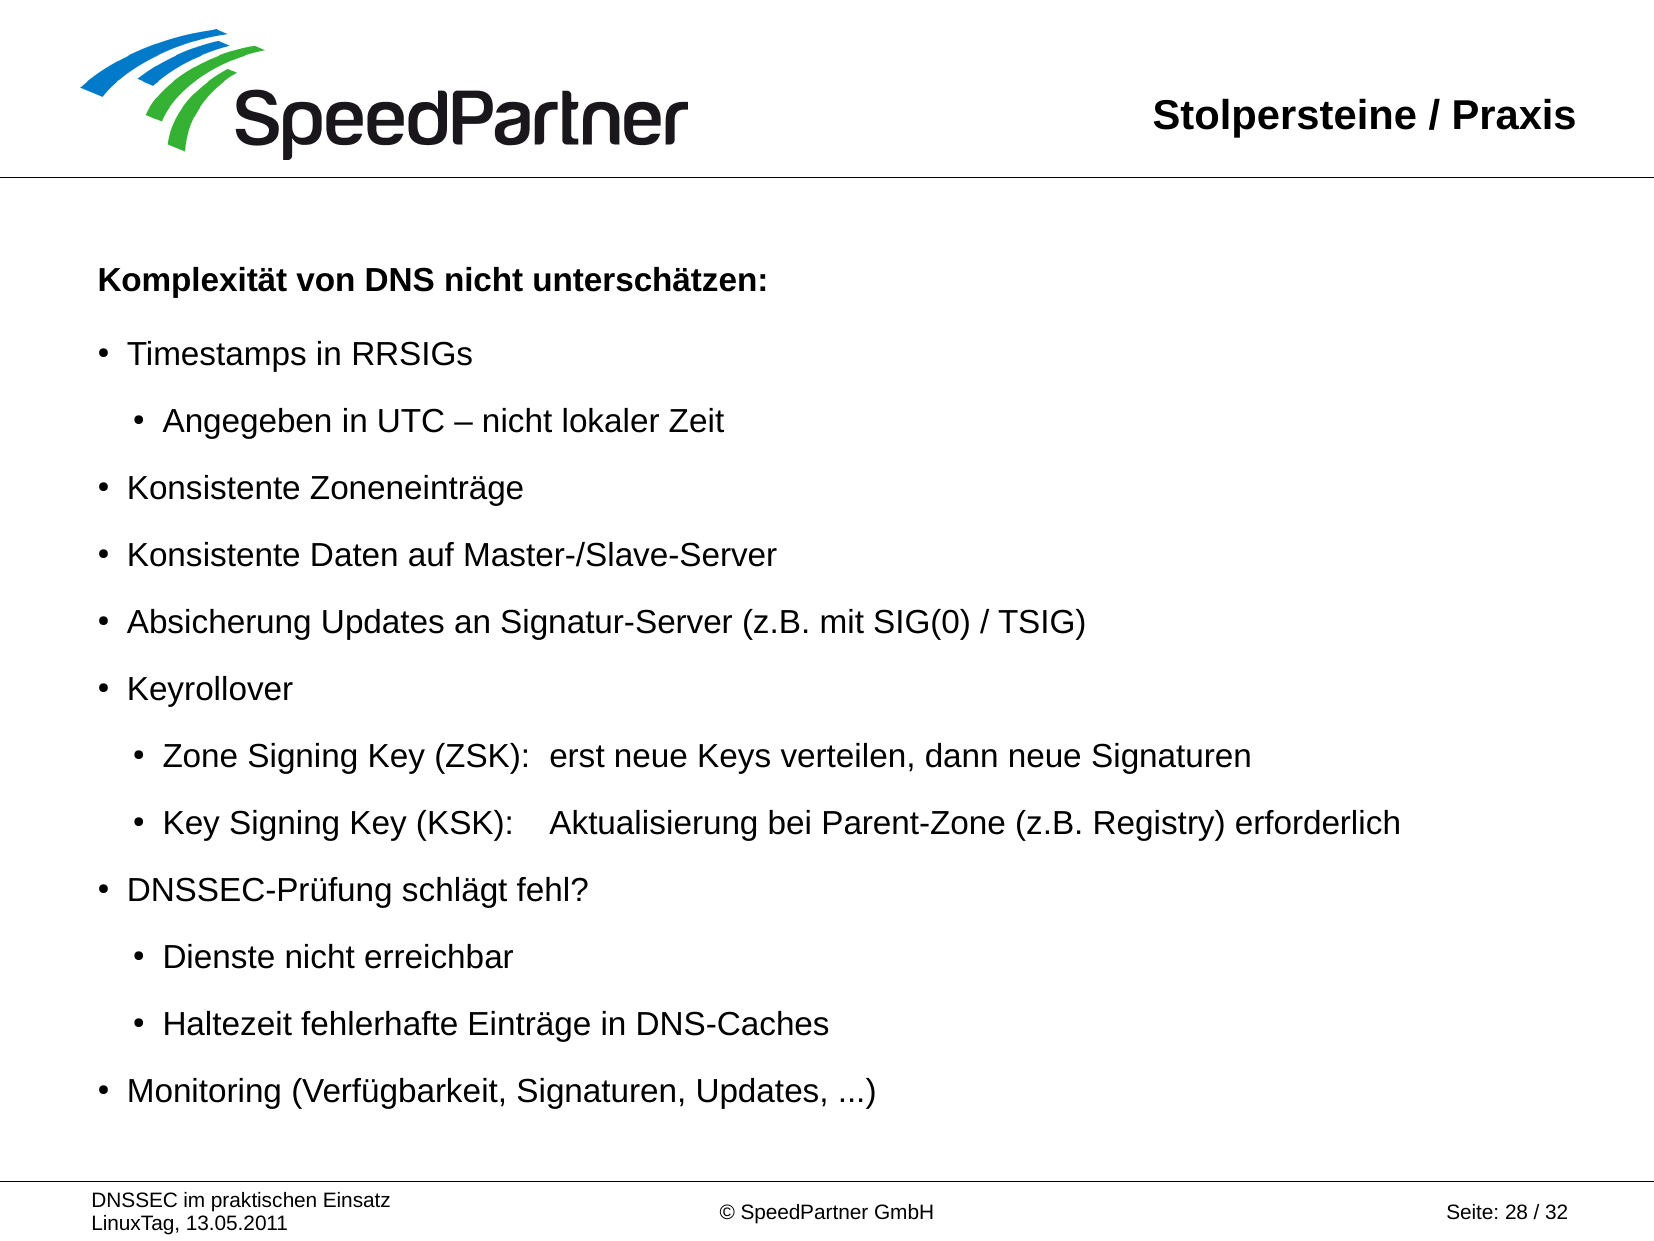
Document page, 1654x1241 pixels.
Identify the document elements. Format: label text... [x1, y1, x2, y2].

title Stolpersteine / Praxis [590, 70, 1577, 160]
picture [80, 29, 688, 160]
text_box Komplexität von DNS nicht unterschätzen: Timestamps in RRSIGs Angegeben in UTC – nicht lokaler Zeit Konsistente Zoneneinträge Konsistente Daten auf Master-/Slave-Server Absicherung Updates an Signatur-Server (z.B. mit SIG(0) / TSIG) Keyrollover Zone Signing Key (ZSK): erst neue Keys verteilen, dann neue Signaturen Key Signing Key (KSK): Aktualisierung bei Parent-Zone (z.B. Registry) erforderlich DNSSEC-Prüfung schlägt fehl? Dienste nicht erreichbar Haltezeit fehlerhafte Einträge in DNS-Caches Monitoring (Verfügbarkeit, Signaturen, Updates, ...) [82, 253, 1565, 1151]
